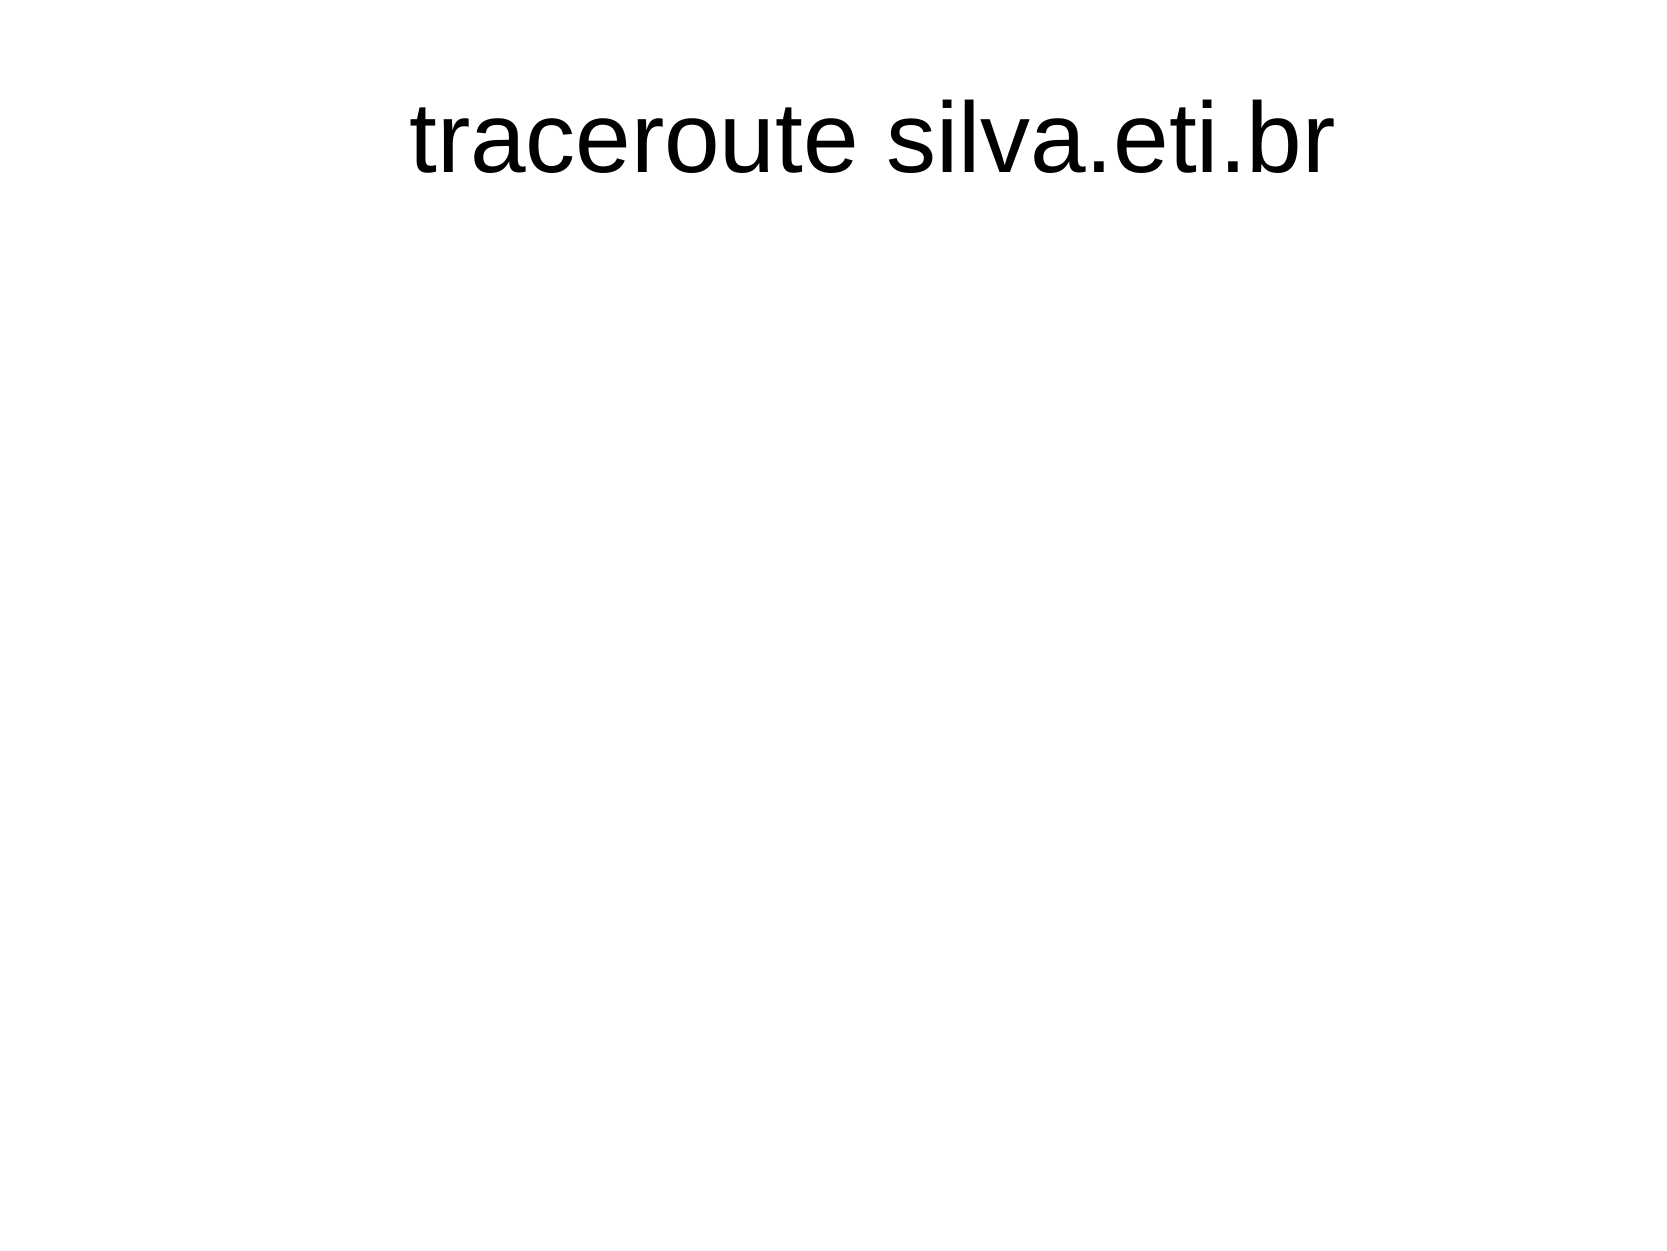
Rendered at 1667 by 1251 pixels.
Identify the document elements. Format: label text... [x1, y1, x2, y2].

title traceroute silva.eti.br [183, 66, 1563, 279]
